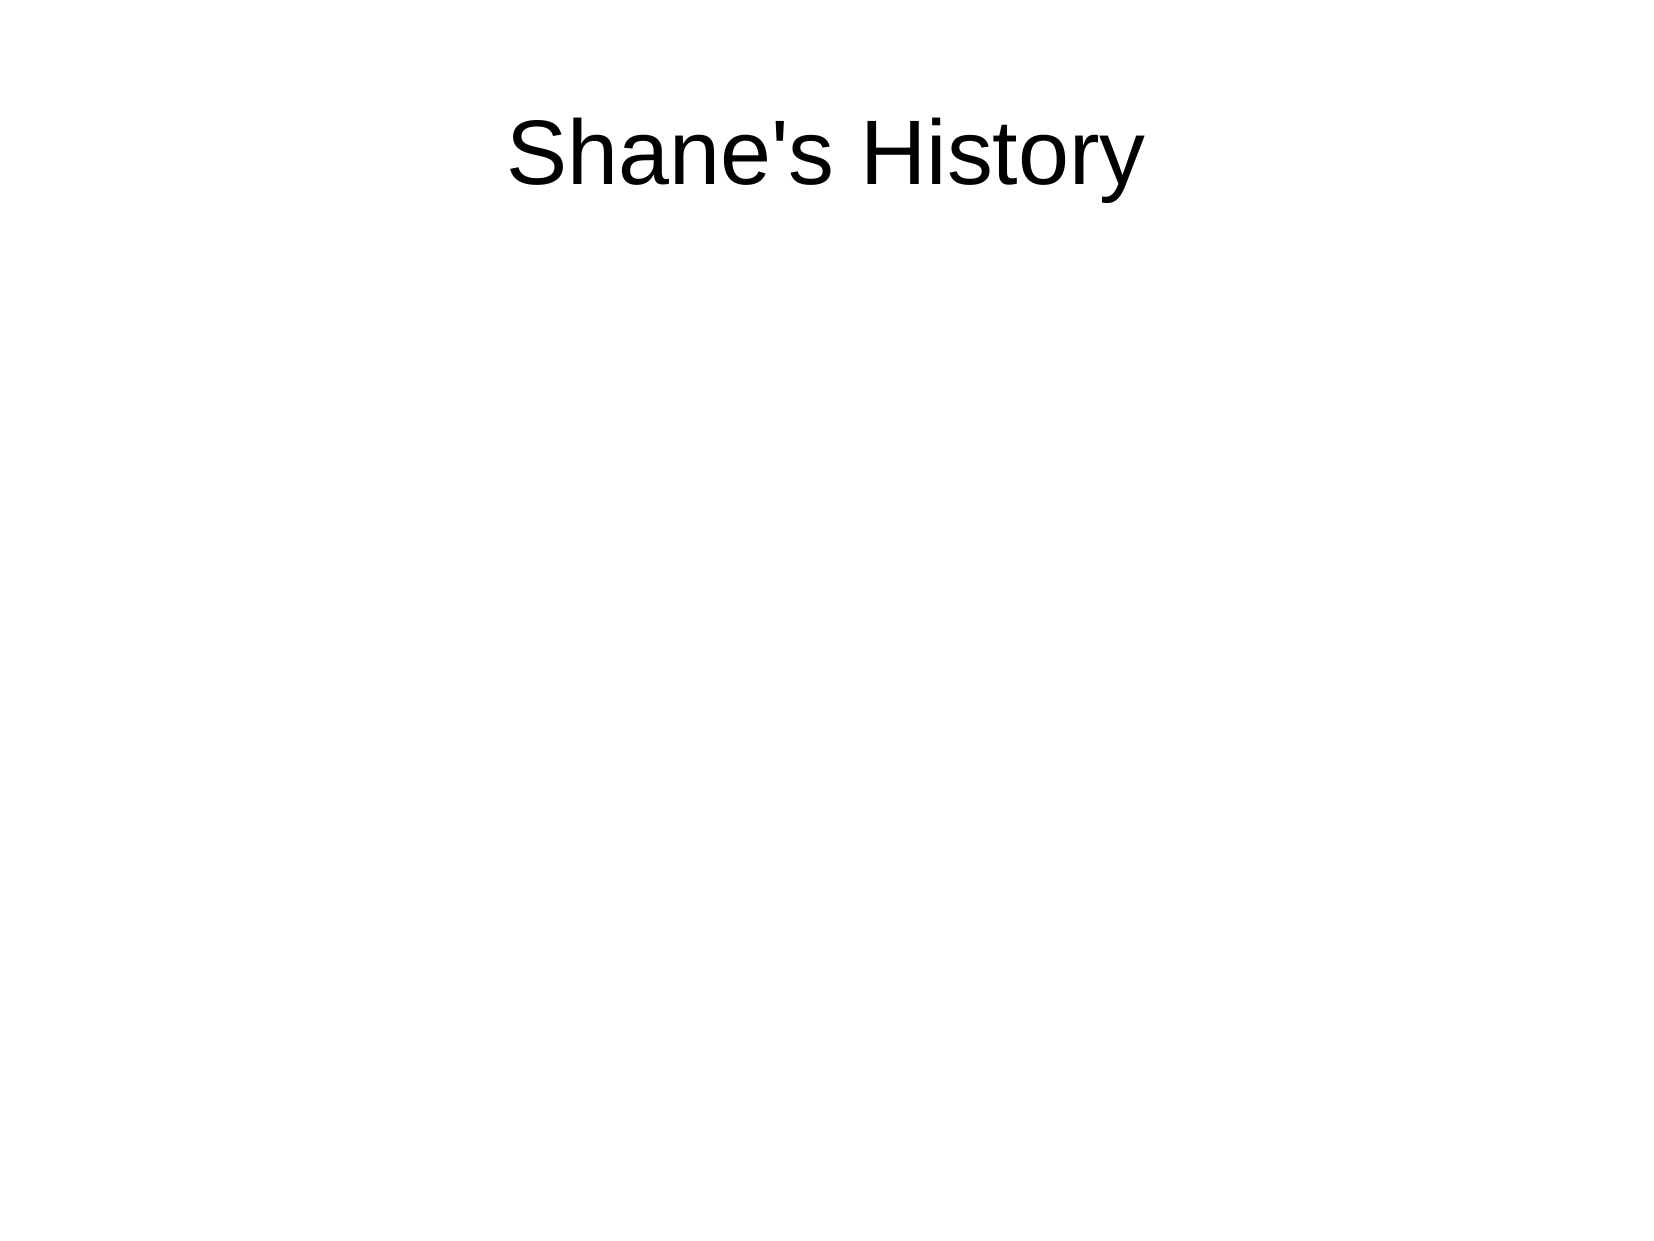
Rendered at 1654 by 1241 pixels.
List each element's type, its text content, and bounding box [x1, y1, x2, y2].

title Shane's History [82, 49, 1571, 257]
